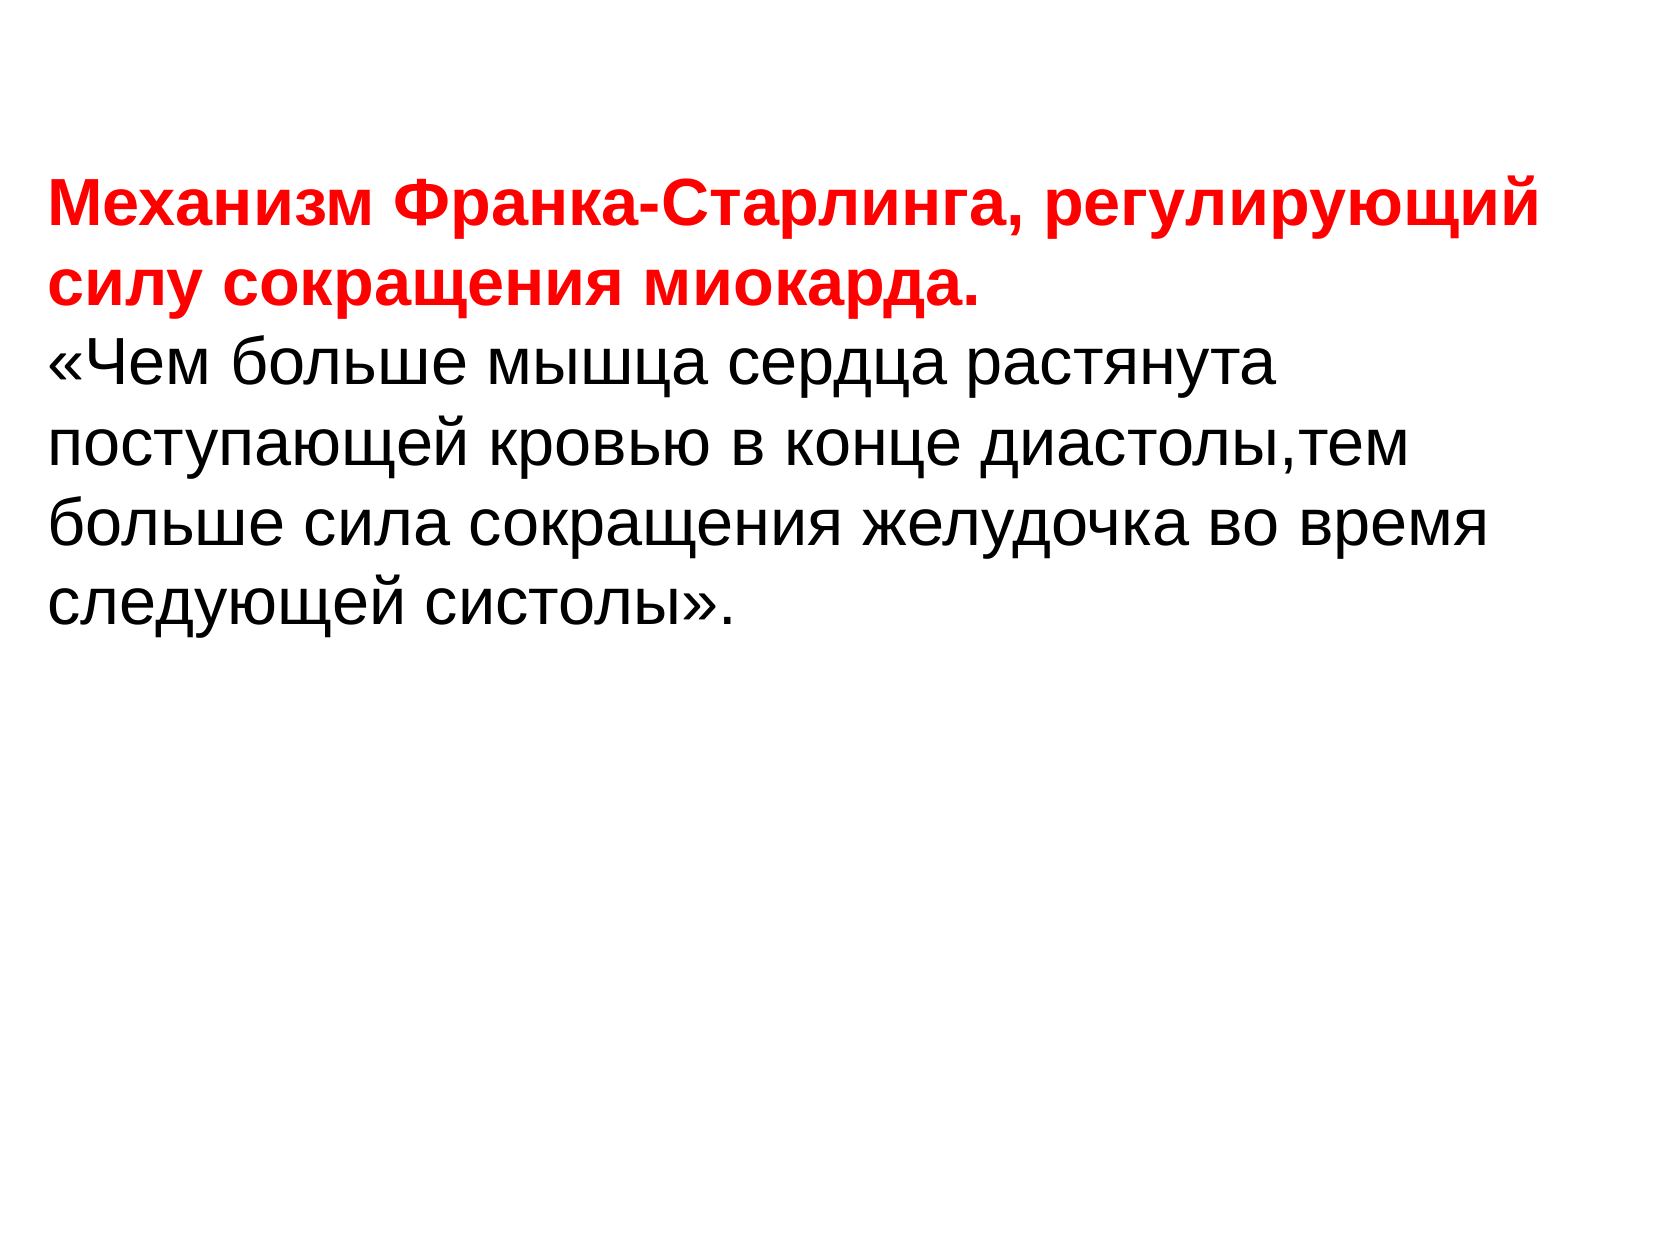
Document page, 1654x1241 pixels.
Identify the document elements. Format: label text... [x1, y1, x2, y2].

text_box Механизм Франка-Старлинга, регyлирующий силу сокращения миокарда. «Чем больше мышца сердца растянута поступающей кровью в конце диастолы,тем больше сила сокращения желудочка во время следующей систолы». [47, 23, 1630, 933]
